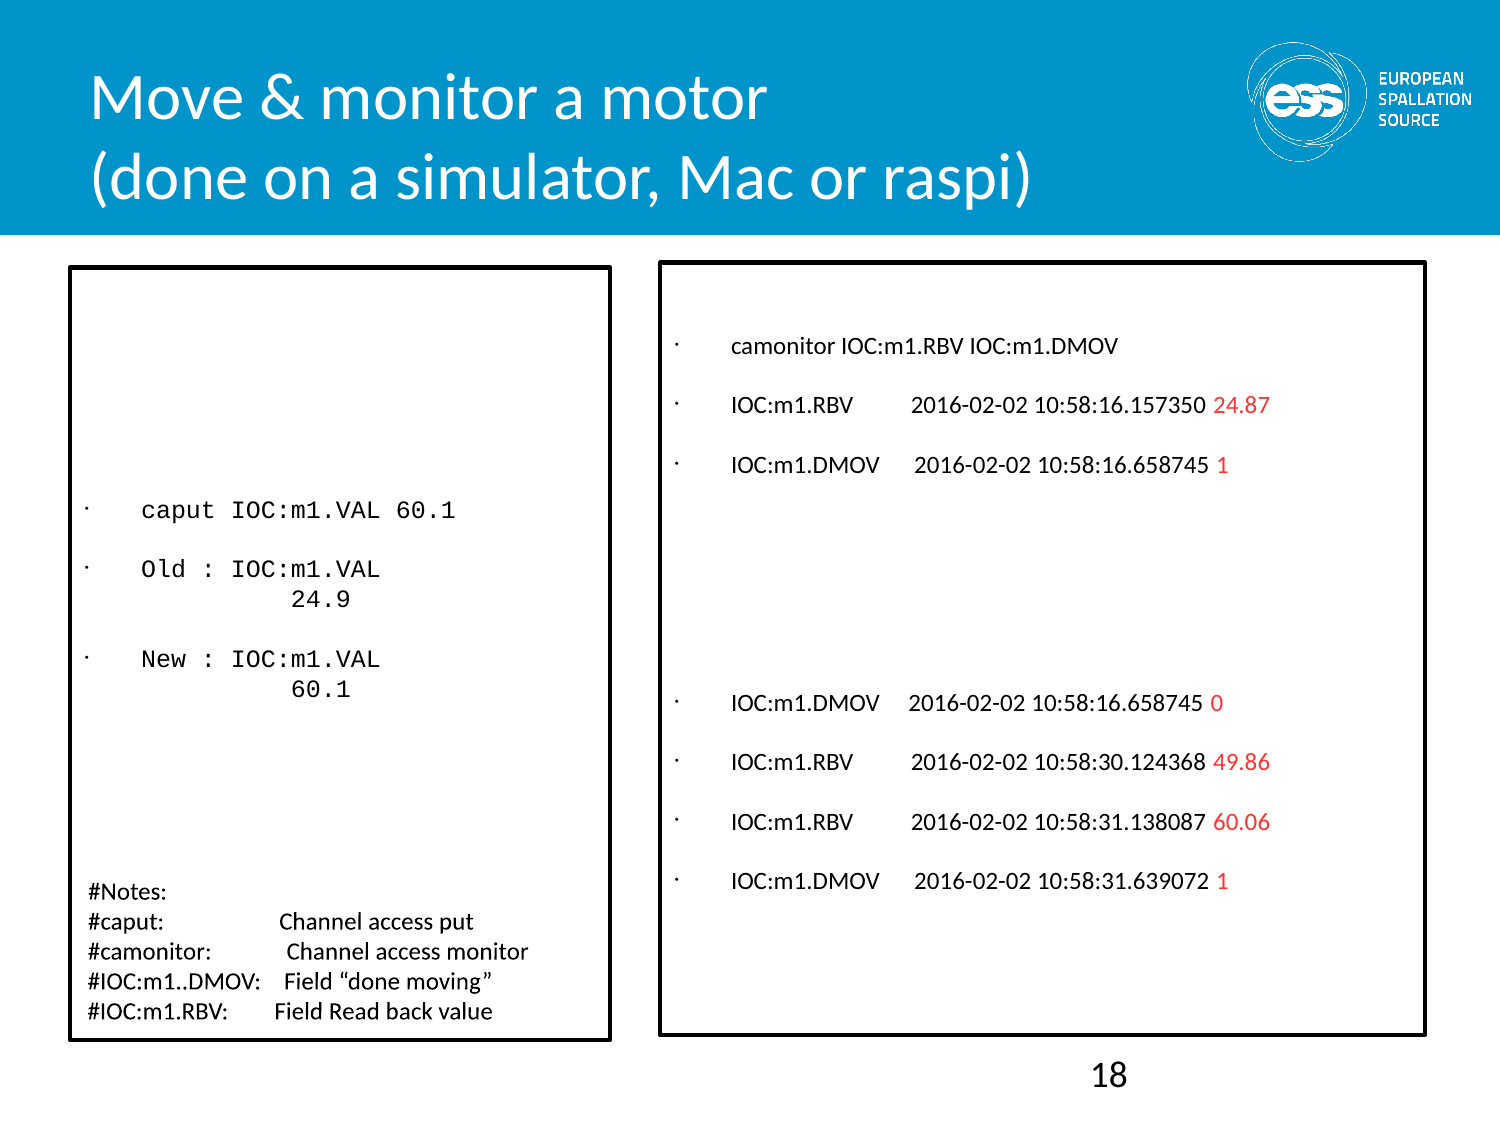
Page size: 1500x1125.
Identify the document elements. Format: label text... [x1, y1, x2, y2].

list camonitor IOC:m1.RBV IOC:m1.DMOV IOC:m1.RBV 2016-02-02 10:58:16.157350 24.87 IOC:m1.DMOV 2016-02-02 10:58:16.658745 1 IOC:m1.DMOV 2016-02-02 10:58:16.658745 0 IOC:m1.RBV 2016-02-02 10:58:30.124368 49.86 IOC:m1.RBV 2016-02-02 10:58:31.138087 60.06 IOC:m1.DMOV 2016-02-02 10:58:31.639072 1 [660, 262, 1425, 1036]
picture [1401, 73, 1407, 84]
picture [1400, 115, 1408, 126]
picture [1266, 84, 1345, 116]
picture [1380, 73, 1386, 84]
picture [1412, 114, 1420, 125]
picture [1414, 74, 1420, 84]
picture [1454, 73, 1458, 84]
picture [1423, 73, 1431, 84]
list caput IOC:m1.VAL 60.1 Old : IOC:m1.VAL 24.9 New : IOC:m1.VAL 60.1 [69, 267, 610, 1041]
text_box #Notes: #caput: Channel access put #camonitor: Channel access monitor #IOC:m1..DMOV: Field “done moving” #IOC:m1.RBV: Field Read back value [72, 867, 601, 1032]
picture [1434, 73, 1440, 84]
title Move & monitor a motor (done on a simulator, Mac or raspi) [75, 45, 1247, 233]
picture [1391, 73, 1397, 84]
picture [1432, 114, 1438, 126]
picture [1427, 99, 1435, 104]
slide_number <number> [1074, 1042, 1425, 1103]
